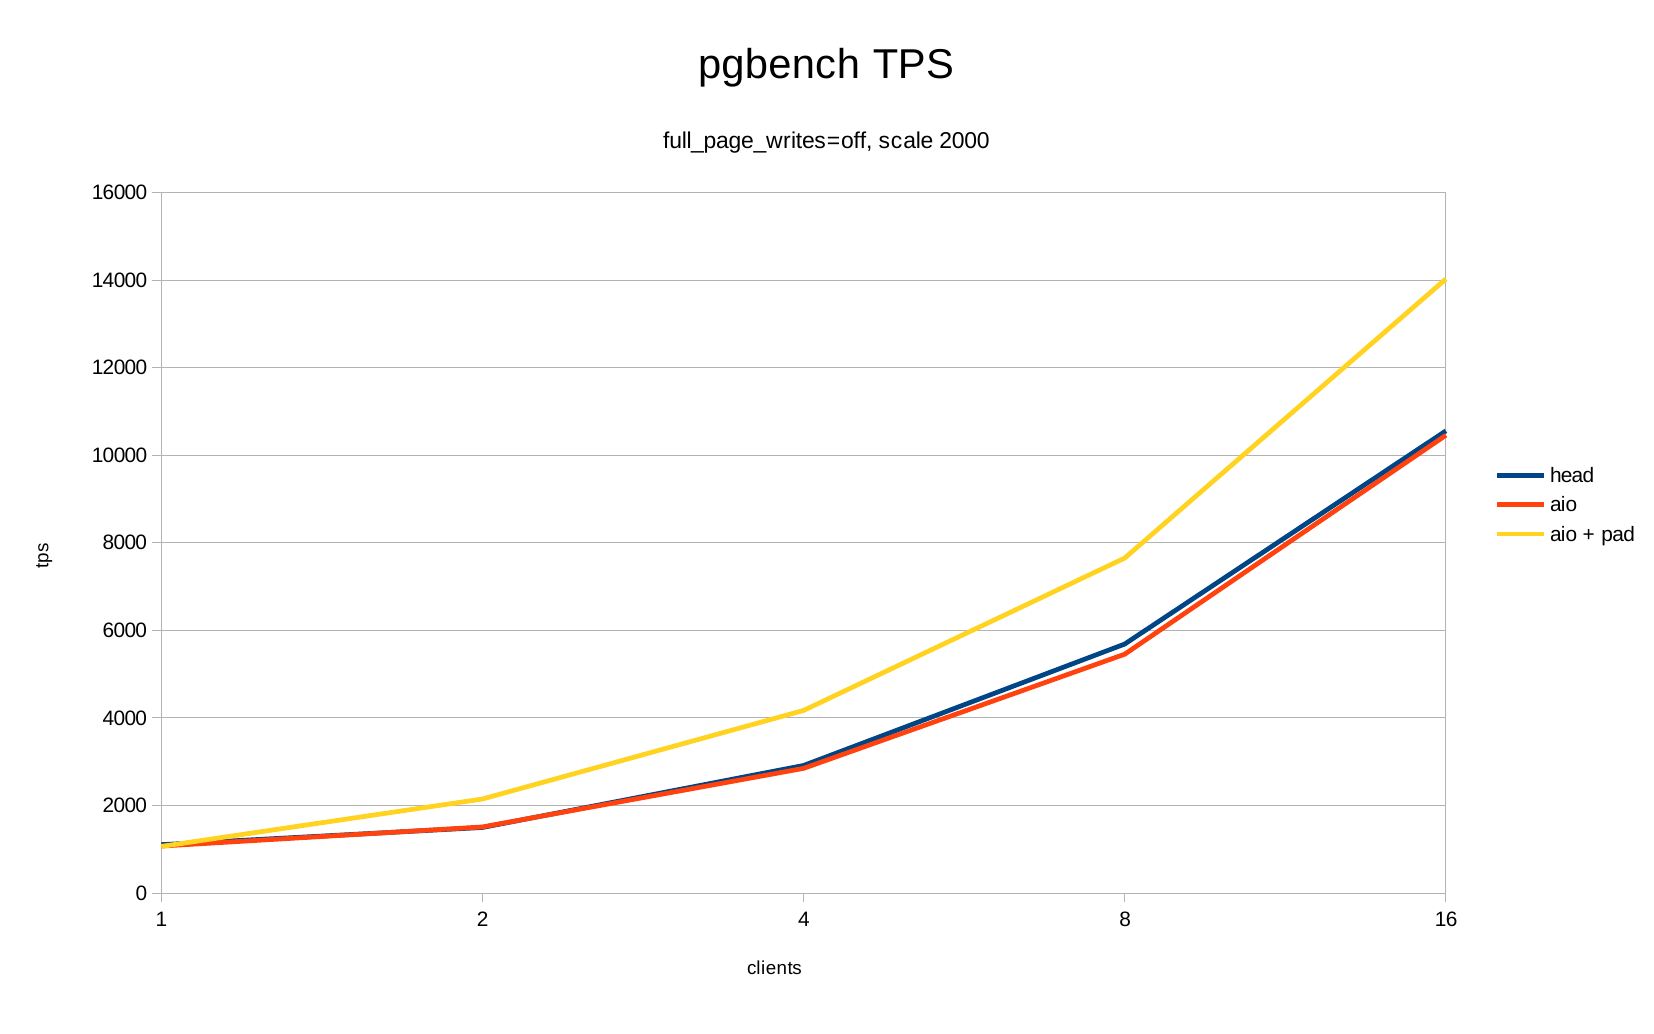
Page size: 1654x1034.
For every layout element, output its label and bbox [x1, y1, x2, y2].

chart [0, 0, 1654, 1010]
